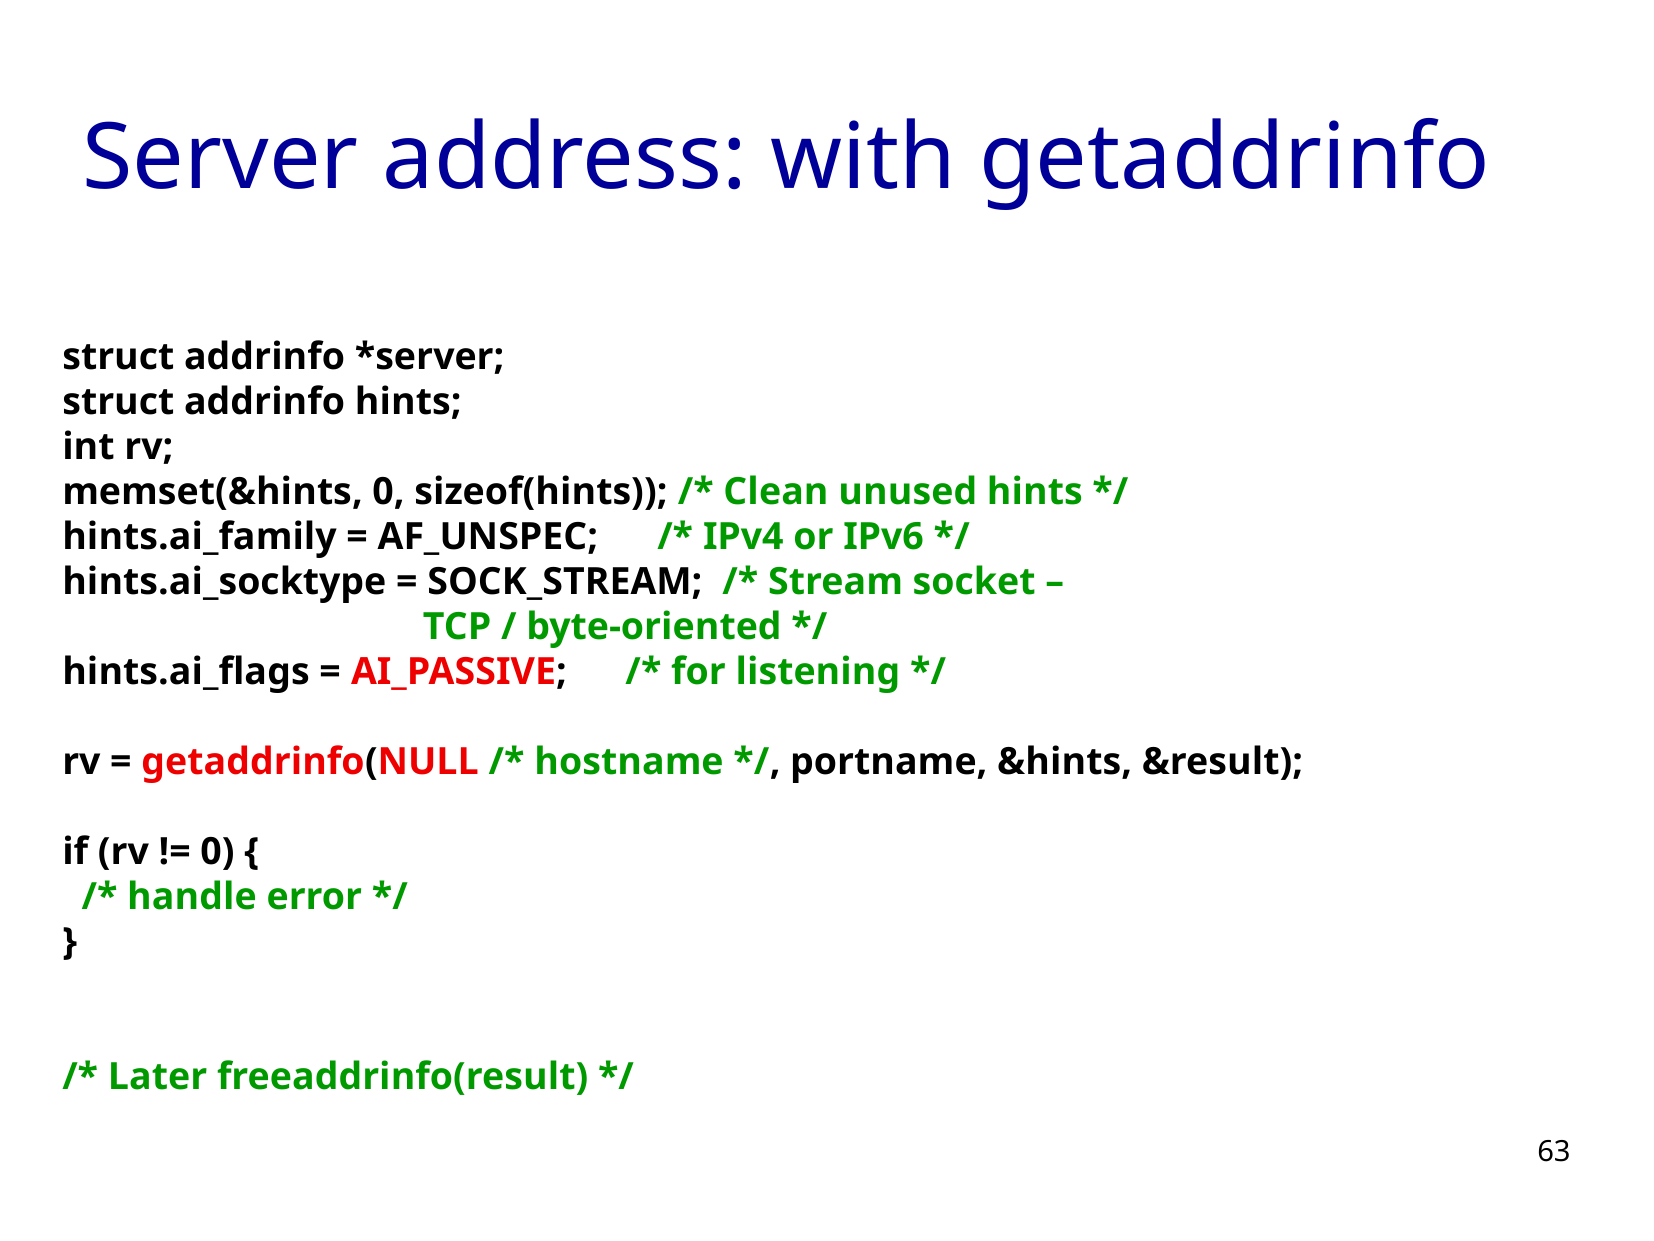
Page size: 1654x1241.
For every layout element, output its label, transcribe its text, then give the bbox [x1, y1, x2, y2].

text_box struct addrinfo *server; struct addrinfo hints; int rv; memset(&hints, 0, sizeof(hints)); /* Clean unused hints */ hints.ai_family = AF_UNSPEC; /* IPv4 or IPv6 */ hints.ai_socktype = SOCK_STREAM; /* Stream socket – TCP / byte-oriented */ hints.ai_flags = AI_PASSIVE; /* for listening */ rv = getaddrinfo(NULL /* hostname */, portname, &hints, &result); if (rv != 0) { /* handle error */ } /* Later freeaddrinfo(result) */ [47, 324, 1560, 1105]
title Server address: with getaddrinfo [82, 49, 1571, 257]
